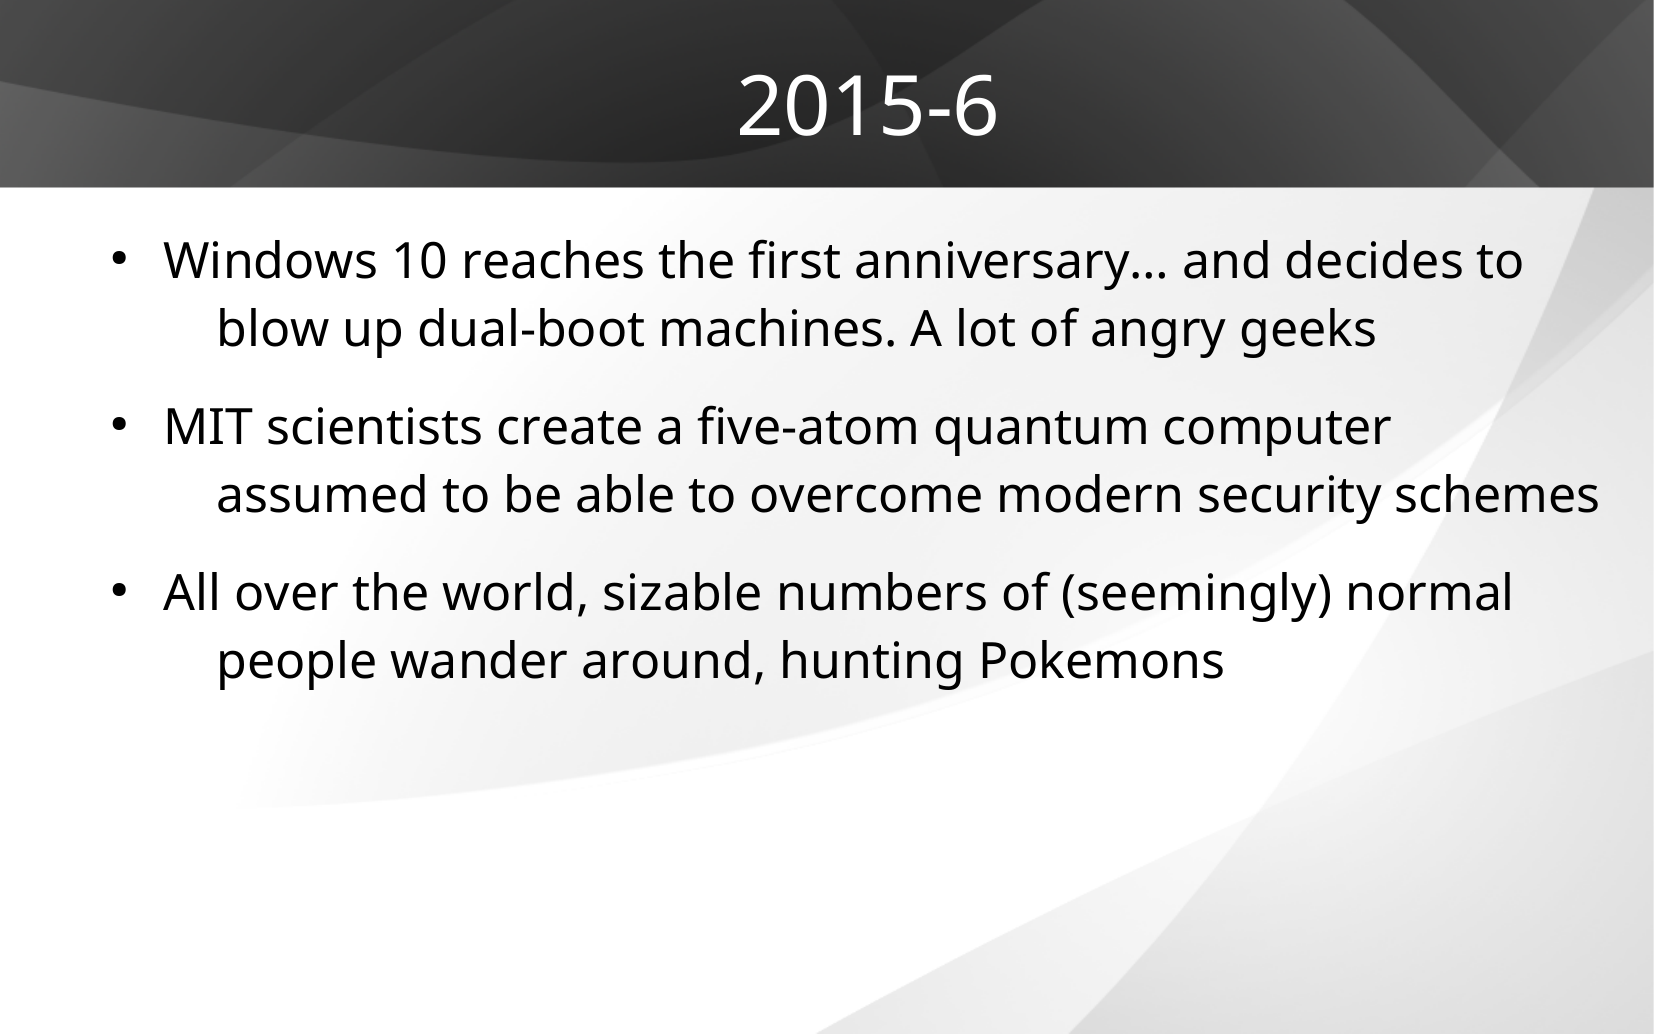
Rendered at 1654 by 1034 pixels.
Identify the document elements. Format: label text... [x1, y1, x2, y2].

picture [0, 0, 1654, 1034]
list Windows 10 reaches the first anniversary… and decides to blow up dual-boot machines. A lot of angry geeks MIT scientists create a five-atom quantum computer assumed to be able to overcome modern security schemes All over the world, sizable numbers of (seemingly) normal people wander around, hunting Pokemons [75, 225, 1613, 1013]
title 2015-6 [124, 0, 1613, 208]
